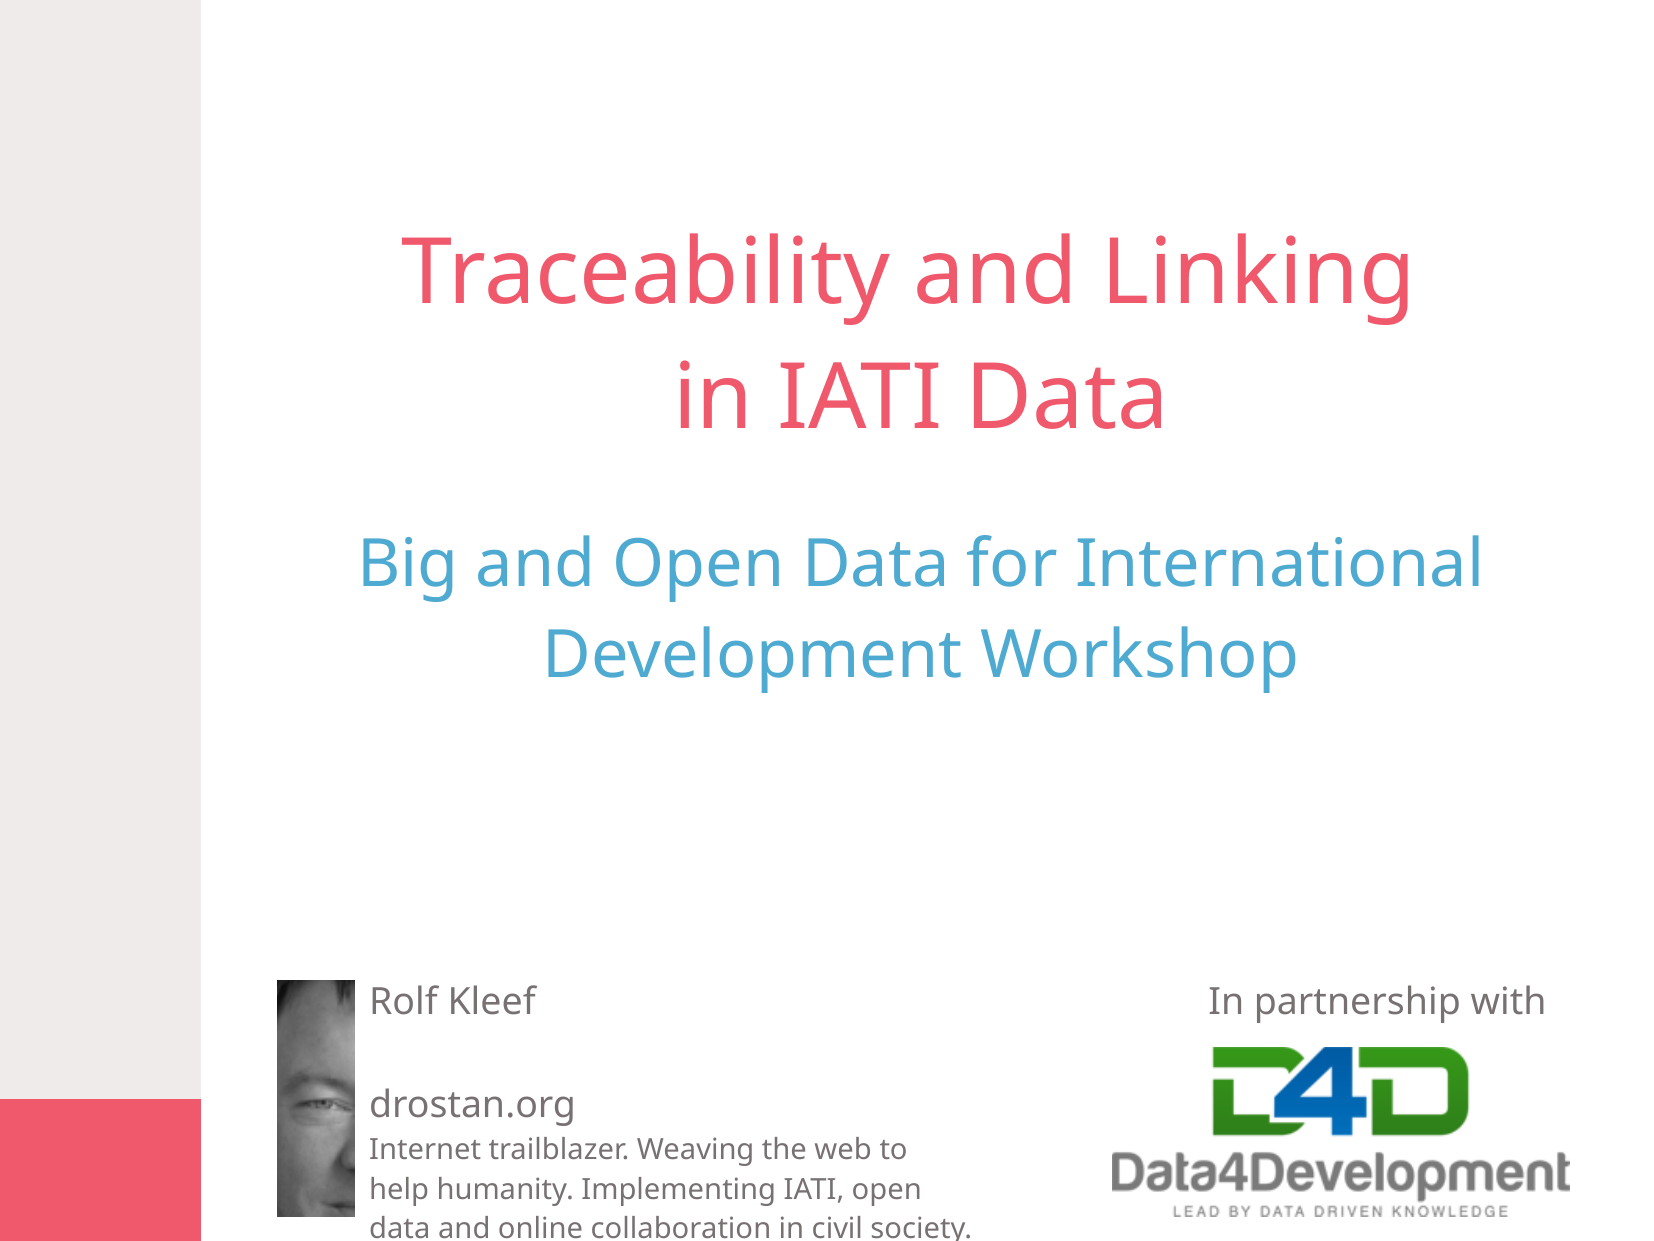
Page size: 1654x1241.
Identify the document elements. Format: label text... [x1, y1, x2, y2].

picture [277, 980, 355, 1217]
picture [1112, 1047, 1570, 1217]
title Traceability and Linking in IATI Data [271, 205, 1571, 290]
text_box In partnership with [1193, 967, 1501, 1028]
subtitle Big and Open Data for International Development Workshop [271, 290, 1571, 922]
text_box Rolf Kleef drostan.org Internet trailblazer. Weaving the web to help humanity. Implementing IATI, open data and online collaboration in civil society. [354, 967, 879, 1225]
